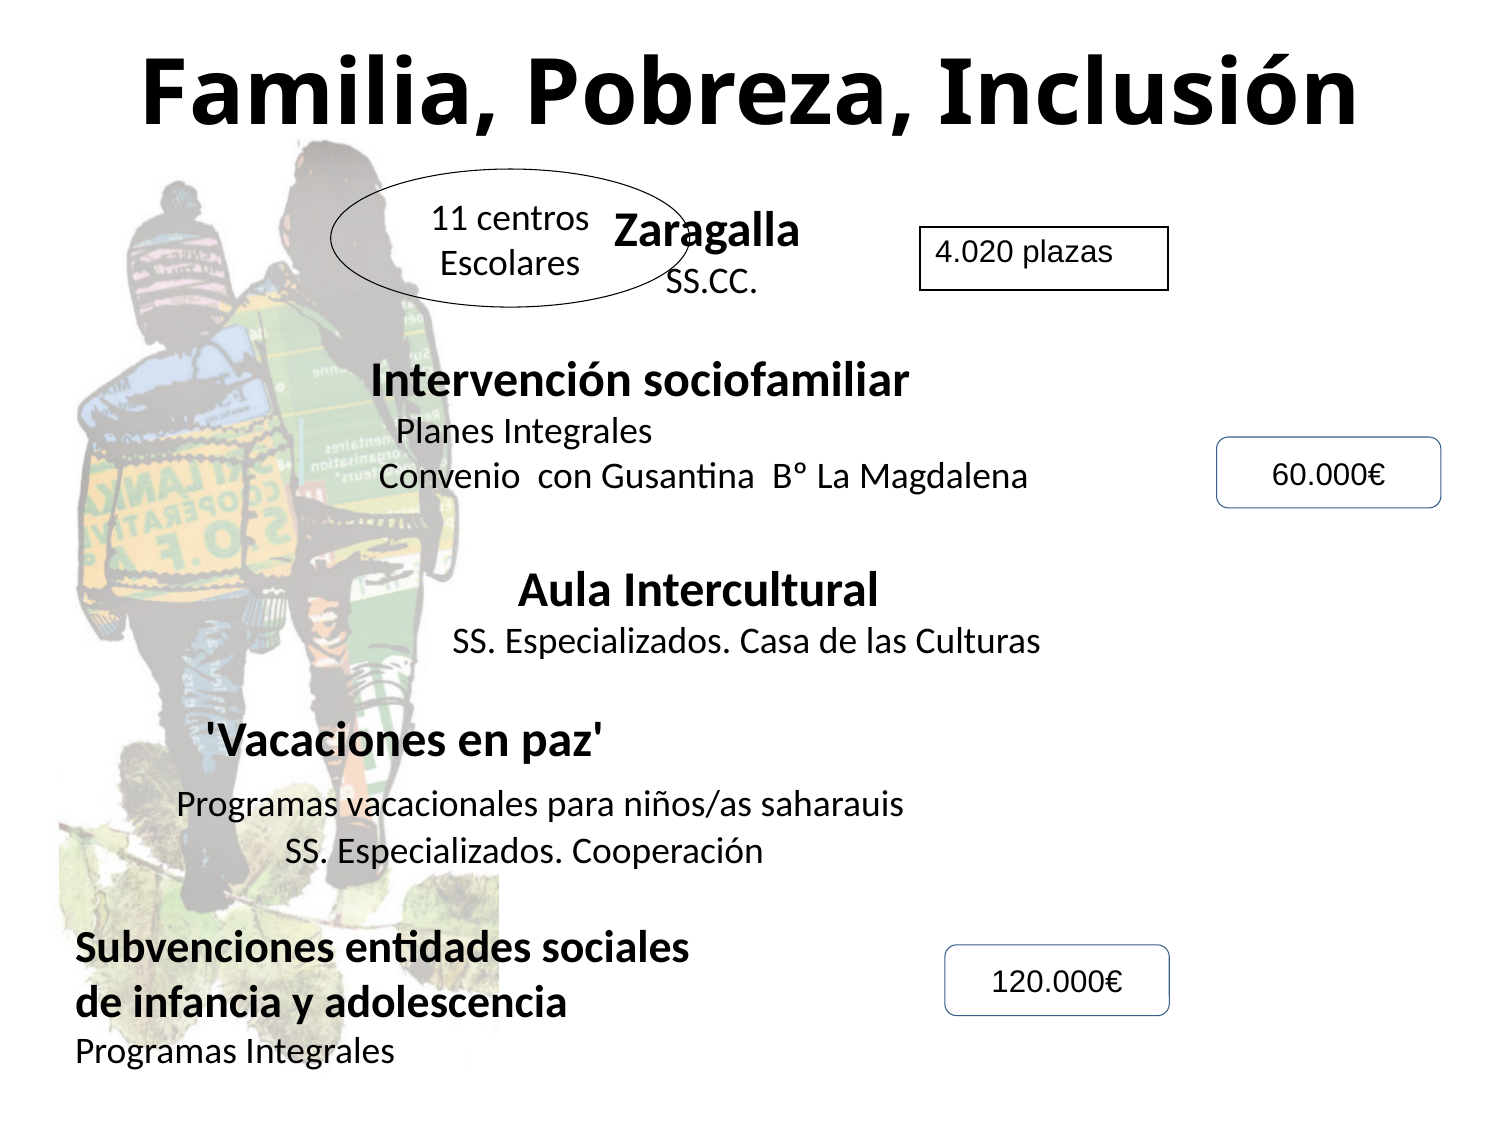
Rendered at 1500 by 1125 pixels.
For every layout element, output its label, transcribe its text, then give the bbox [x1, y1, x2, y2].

text_box 11 centros Escolares [330, 169, 690, 308]
text_box 120.000€ [944, 944, 1170, 1016]
text_box 60.000€ [1216, 437, 1441, 508]
picture [331, 1008, 339, 1013]
table_header 4.020 plazas [921, 228, 1167, 289]
picture [353, 1005, 362, 1013]
picture [82, 1005, 91, 1013]
picture [266, 1008, 274, 1013]
picture [45, 197, 499, 1125]
list Zaragalla SS.CC. Intervención sociofamiliar Planes Integrales Convenio con Gusantina Bº La Magdalena Aula Intercultural SS. Especializados. Casa de las Culturas 'Vacaciones en paz' Programas vacacionales para niños/as saharauis SS. Especializados. Cooperación Subvenciones entidades sociales de infancia y adolescencia Programas Integrales [75, 196, 1425, 1005]
title Familia, Pobreza, Inclusión [35, 23, 1465, 197]
picture [188, 1008, 196, 1013]
picture [378, 1005, 388, 1013]
